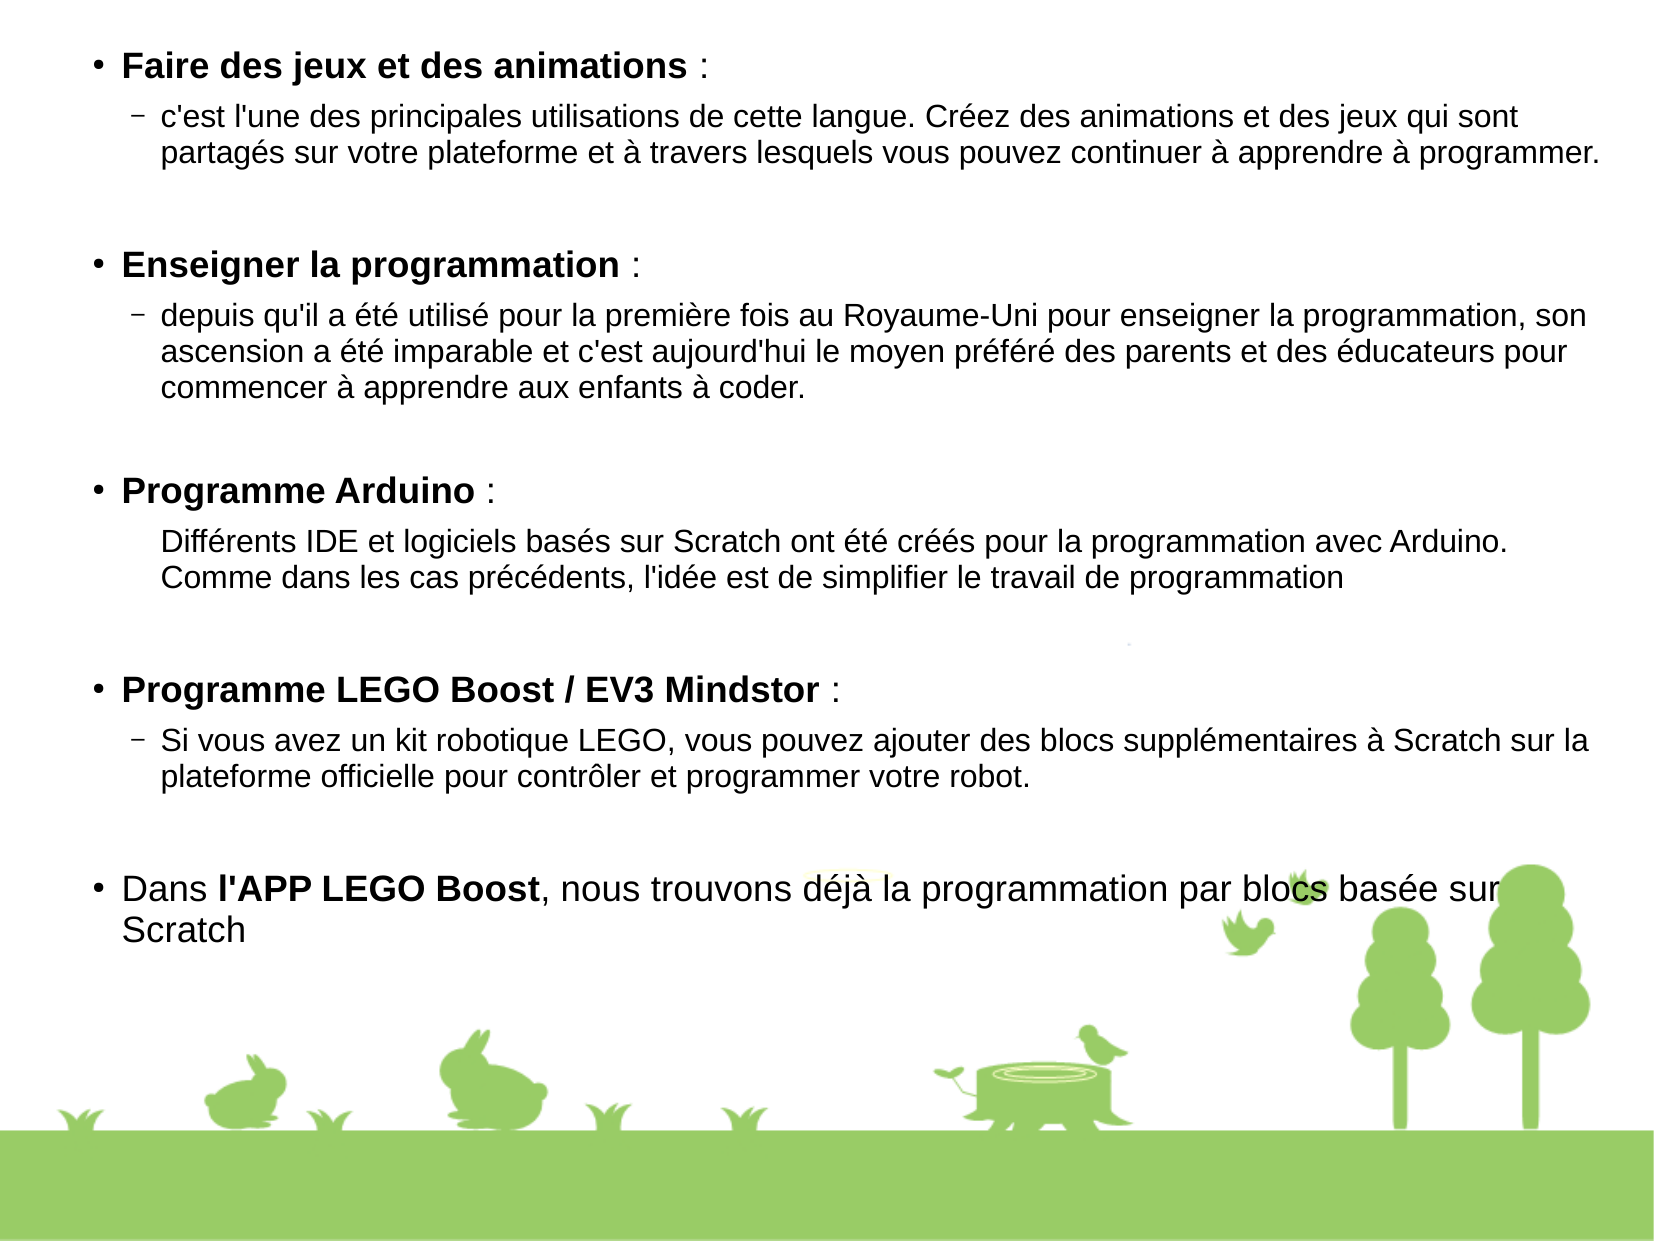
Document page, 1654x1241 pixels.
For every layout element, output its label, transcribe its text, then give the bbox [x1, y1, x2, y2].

list Faire des jeux et des animations : c'est l'une des principales utilisations de cette langue. Créez des animations et des jeux qui sont partagés sur votre plateforme et à travers lesquels vous pouvez continuer à apprendre à programmer. Enseigner la programmation : depuis qu'il a été utilisé pour la première fois au Royaume-Uni pour enseigner la programmation, son ascension a été imparable et c'est aujourd'hui le moyen préféré des parents et des éducateurs pour commencer à apprendre aux enfants à coder. Programme Arduino : Différents IDE et logiciels basés sur Scratch ont été créés pour la programmation avec Arduino. Comme dans les cas précédents, l'idée est de simplifier le travail de programmation Programme LEGO Boost / EV3 Mindstor : Si vous avez un kit robotique LEGO, vous pouvez ajouter des blocs supplémentaires à Scratch sur la plateforme officielle pour contrôler et programmer votre robot. Dans l'APP LEGO Boost, nous trouvons déjà la programmation par blocs basée sur Scratch [82, 45, 1621, 991]
picture [0, 0, 1654, 1241]
